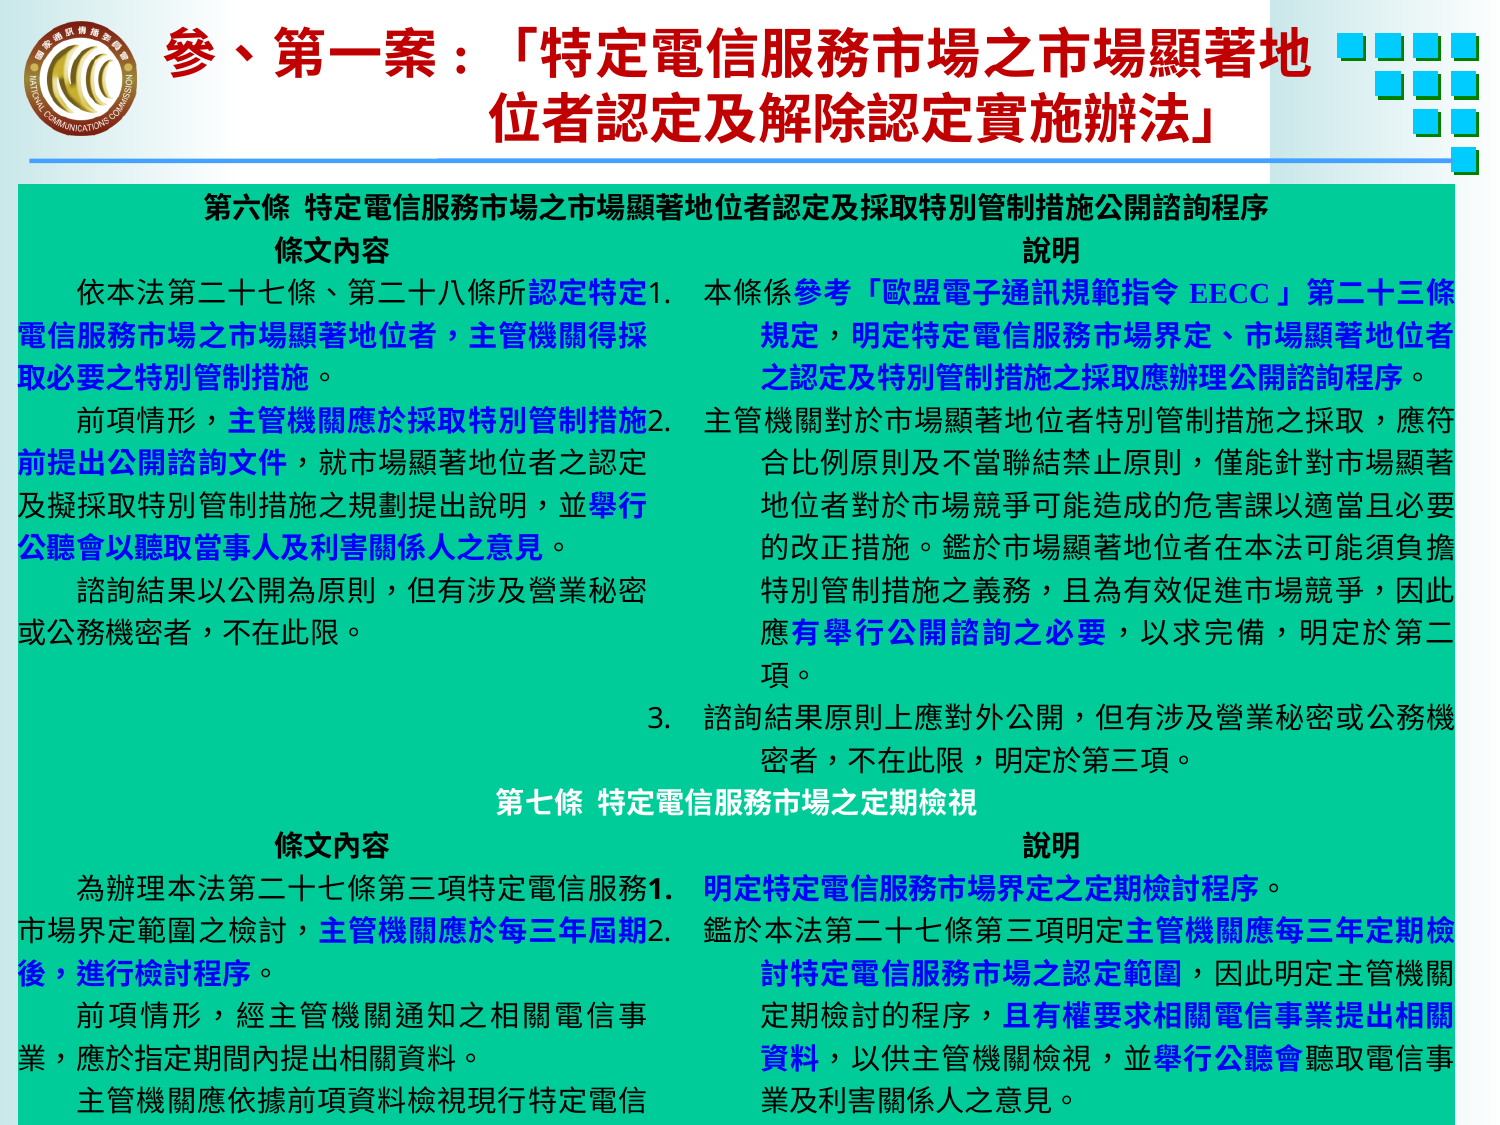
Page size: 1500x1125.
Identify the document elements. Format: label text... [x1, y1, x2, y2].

table_cell 說明 [648, 823, 1455, 865]
table_cell 條文內容 [18, 823, 648, 865]
table_cell 為辦理本法第二十七條第三項特定電信服務市場界定範圍之檢討，主管機關應於每三年屆期後，進行檢討程序。 前項情形，經主管機關通知之相關電信事業，應於指定期間內提出相關資料。 主管機關應依據前項資料檢視現行特定電信服務市場之界定，舉行公聽會聽取相關電信事業及利害關係人之意見。 [18, 865, 648, 1125]
table_cell 說明 [648, 227, 1455, 270]
title 參、第一案:「特定電信服務市場之市場顯著地位者認定及解除認定實施辦法」 [147, 7, 1329, 161]
table_cell 條文內容 [18, 227, 648, 270]
table_cell 本條係參考「歐盟電子通訊規範指令EECC」第二十三條規定，明定特定電信服務市場界定、市場顯著地位者之認定及特別管制措施之採取應辦理公開諮詢程序。 主管機關對於市場顯著地位者特別管制措施之採取，應符合比例原則及不當聯結禁止原則，僅能針對市場顯著地位者對於市場競爭可能造成的危害課以適當且必要的改正措施。鑑於市場顯著地位者在本法可能須負擔特別管制措施之義務，且為有效促進市場競爭，因此應有舉行公開諮詢之必要，以求完備，明定於第二項。 諮詢結果原則上應對外公開，但有涉及營業秘密或公務機密者，不在此限，明定於第三項。 [648, 270, 1455, 780]
table_cell 第七條 特定電信服務市場之定期檢視 [18, 780, 1455, 823]
table_cell 依本法第二十七條、第二十八條所認定特定電信服務市場之市場顯著地位者，主管機關得採取必要之特別管制措施。 前項情形，主管機關應於採取特別管制措施前提出公開諮詢文件，就市場顯著地位者之認定及擬採取特別管制措施之規劃提出說明，並舉行公聽會以聽取當事人及利害關係人之意見。 諮詢結果以公開為原則，但有涉及營業秘密或公務機密者，不在此限。 [18, 270, 648, 780]
table_header 第六條 特定電信服務市場之市場顯著地位者認定及採取特別管制措施公開諮詢程序 [18, 184, 1455, 227]
table_cell 明定特定電信服務市場界定之定期檢討程序。 鑑於本法第二十七條第三項明定主管機關應每三年定期檢討特定電信服務市場之認定範圍，因此明定主管機關定期檢討的程序，且有權要求相關電信事業提出相關資料，以供主管機關檢視，並舉行公聽會聽取電信事業及利害關係人之意見。 [648, 865, 1455, 1125]
